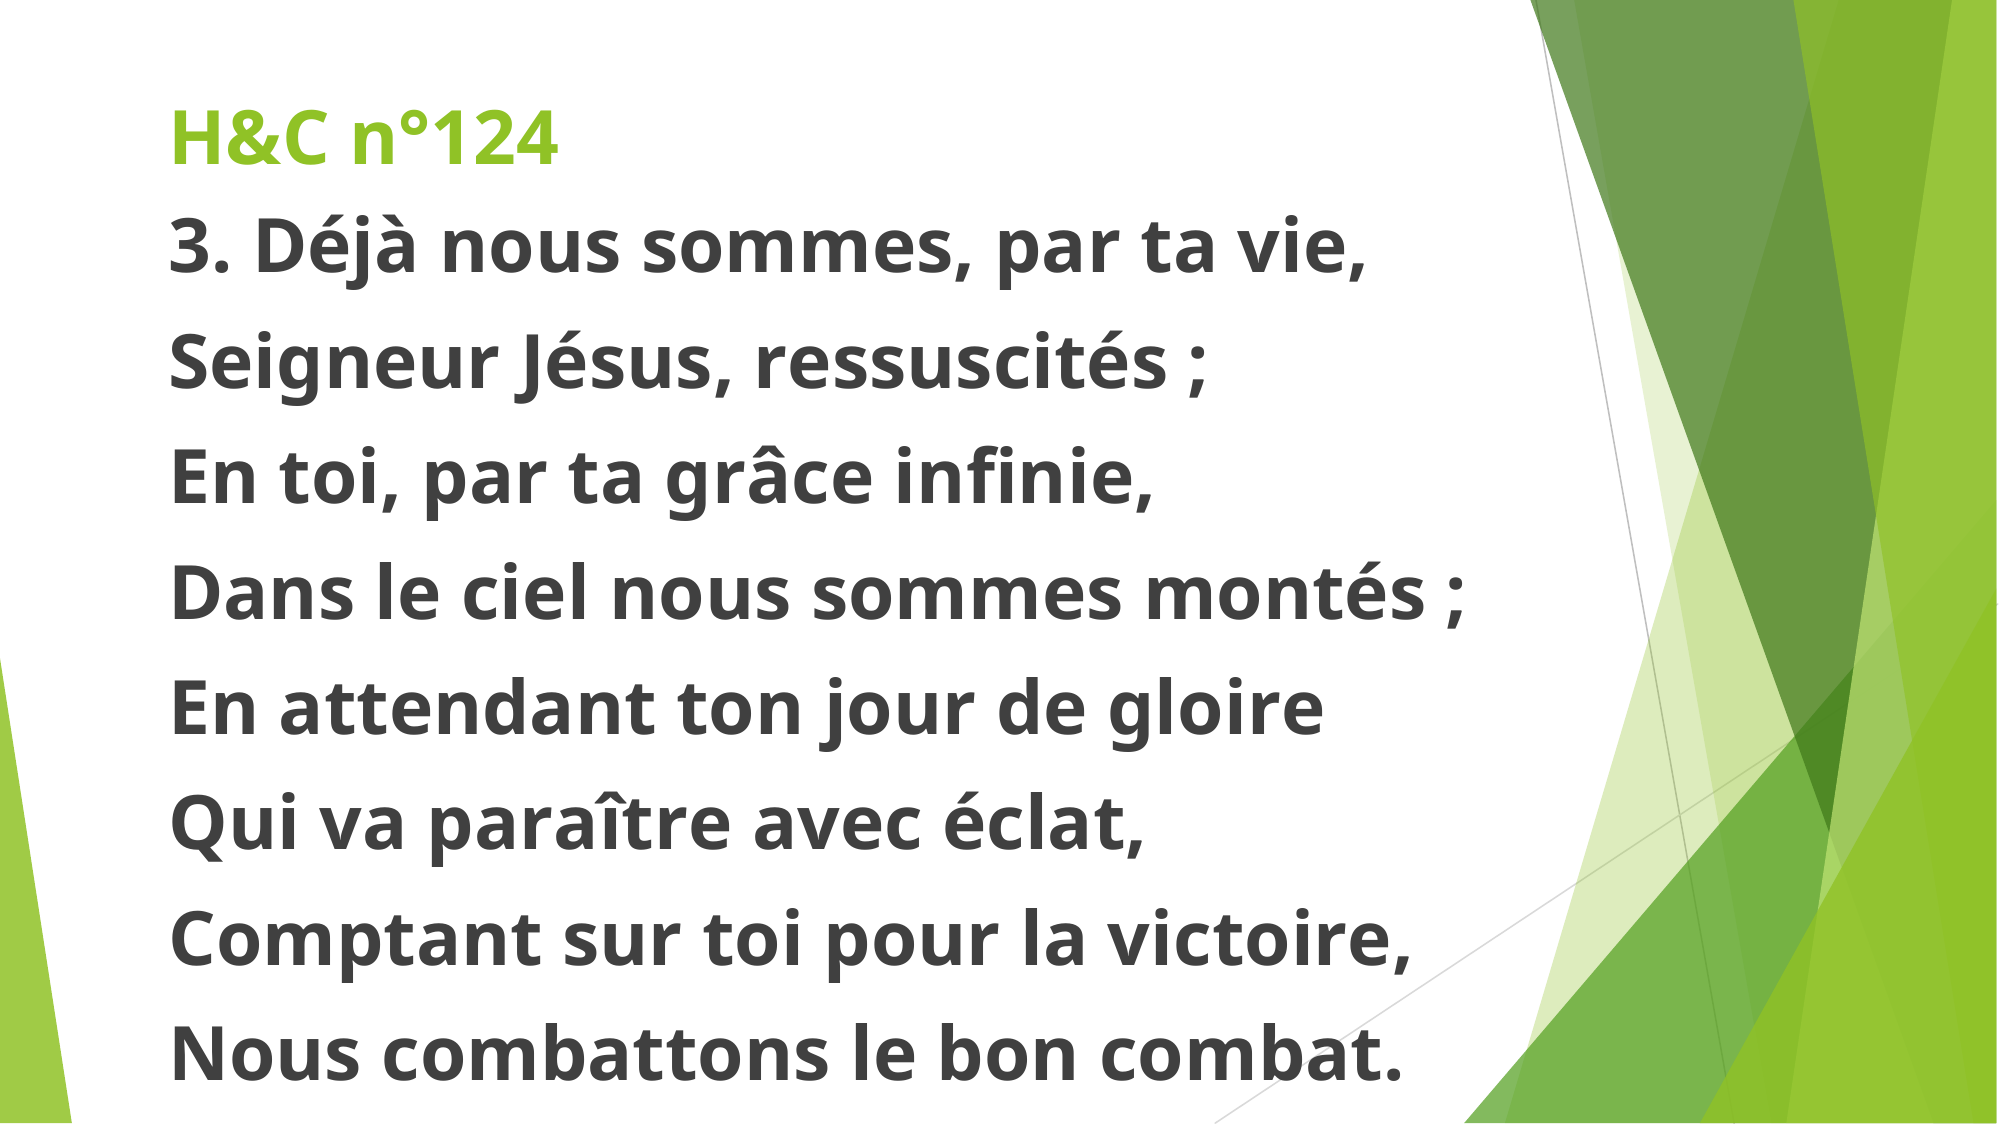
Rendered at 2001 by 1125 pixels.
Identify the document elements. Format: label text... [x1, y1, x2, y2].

text_box 3. Déjà nous sommes, par ta vie, Seigneur Jésus, ressuscités ; En toi, par ta grâce infinie, Dans le ciel nous sommes montés ; En attendant ton jour de gloire Qui va paraître avec éclat, Comptant sur toi pour la victoire, Nous combattons le bon combat. [153, 177, 1985, 1075]
text_box H&C n°124 [153, 82, 603, 177]
